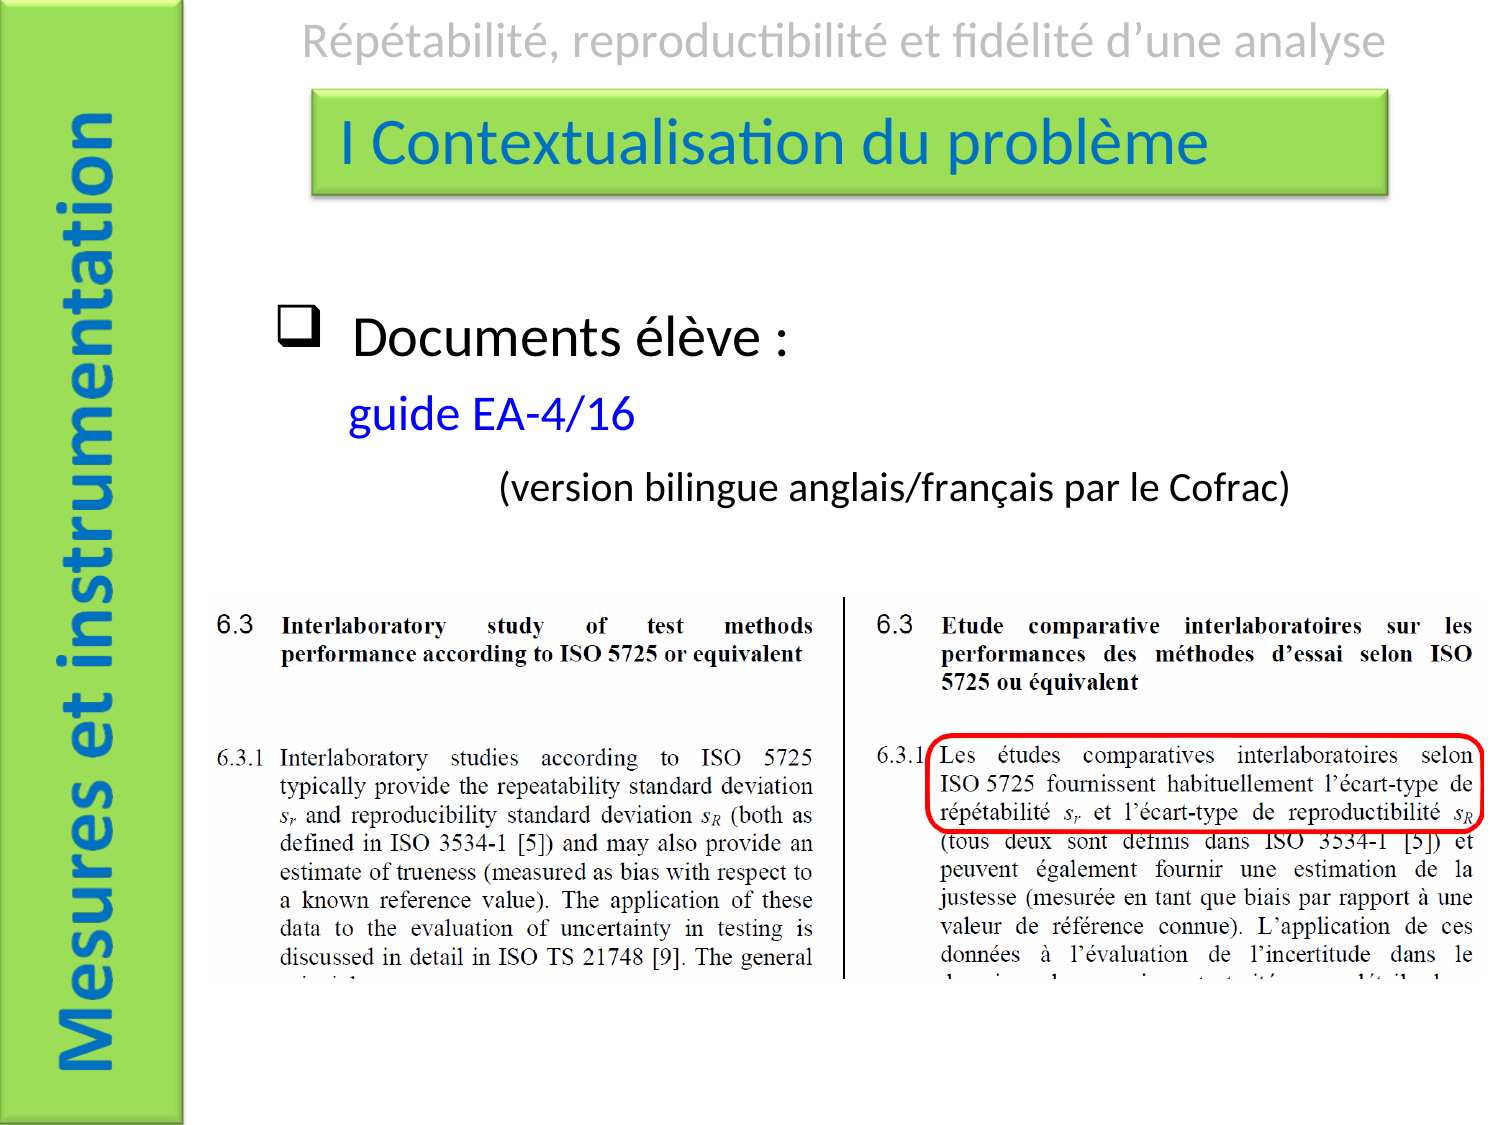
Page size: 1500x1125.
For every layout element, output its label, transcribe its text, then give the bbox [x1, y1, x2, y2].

text_box I Contextualisation du problème [324, 90, 1388, 186]
picture [0, 0, 192, 1125]
text_box Documents élève : guide EA-4/16 (version bilingue anglais/français par le Cofrac) [192, 290, 1500, 539]
picture [206, 597, 1484, 979]
picture [303, 84, 1397, 209]
text_box Répétabilité, reproductibilité et fidélité d’une analyse [206, 0, 1483, 76]
